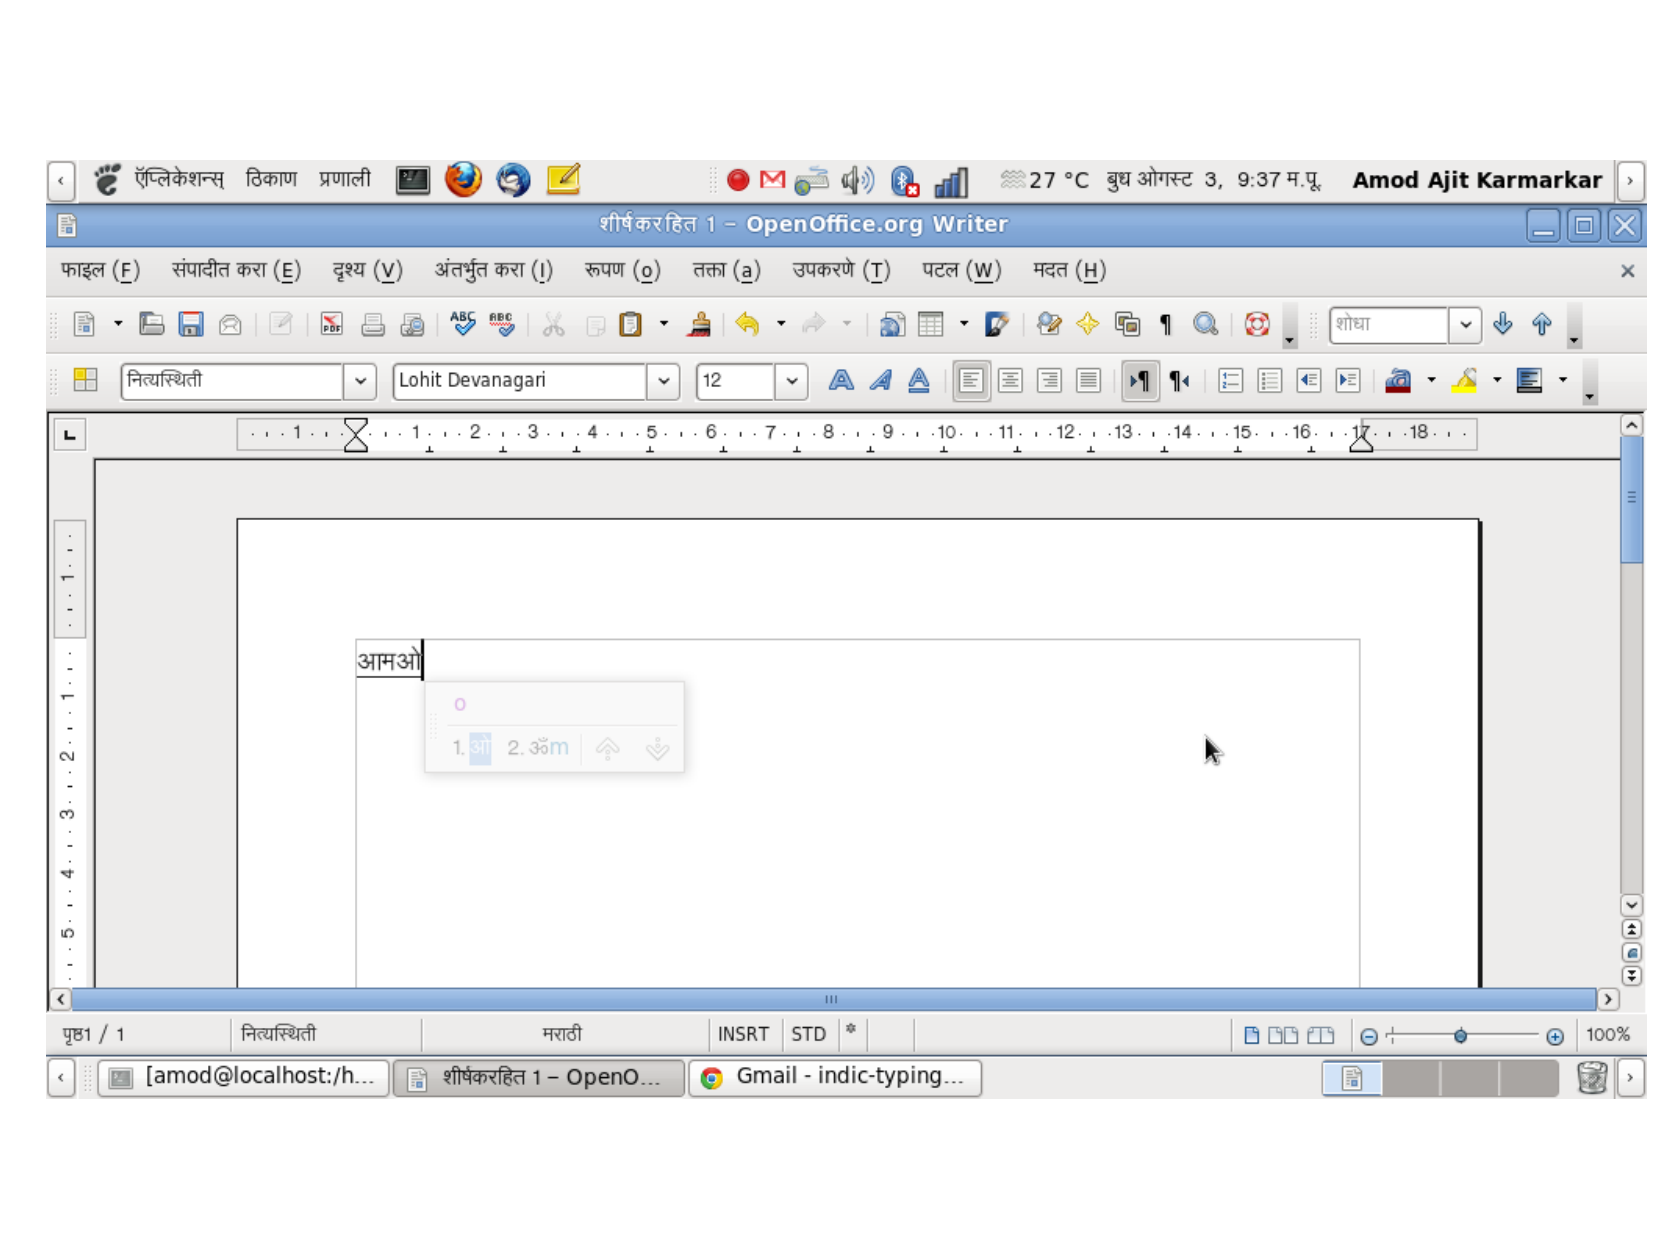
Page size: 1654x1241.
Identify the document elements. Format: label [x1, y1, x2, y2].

picture [46, 160, 1647, 1099]
